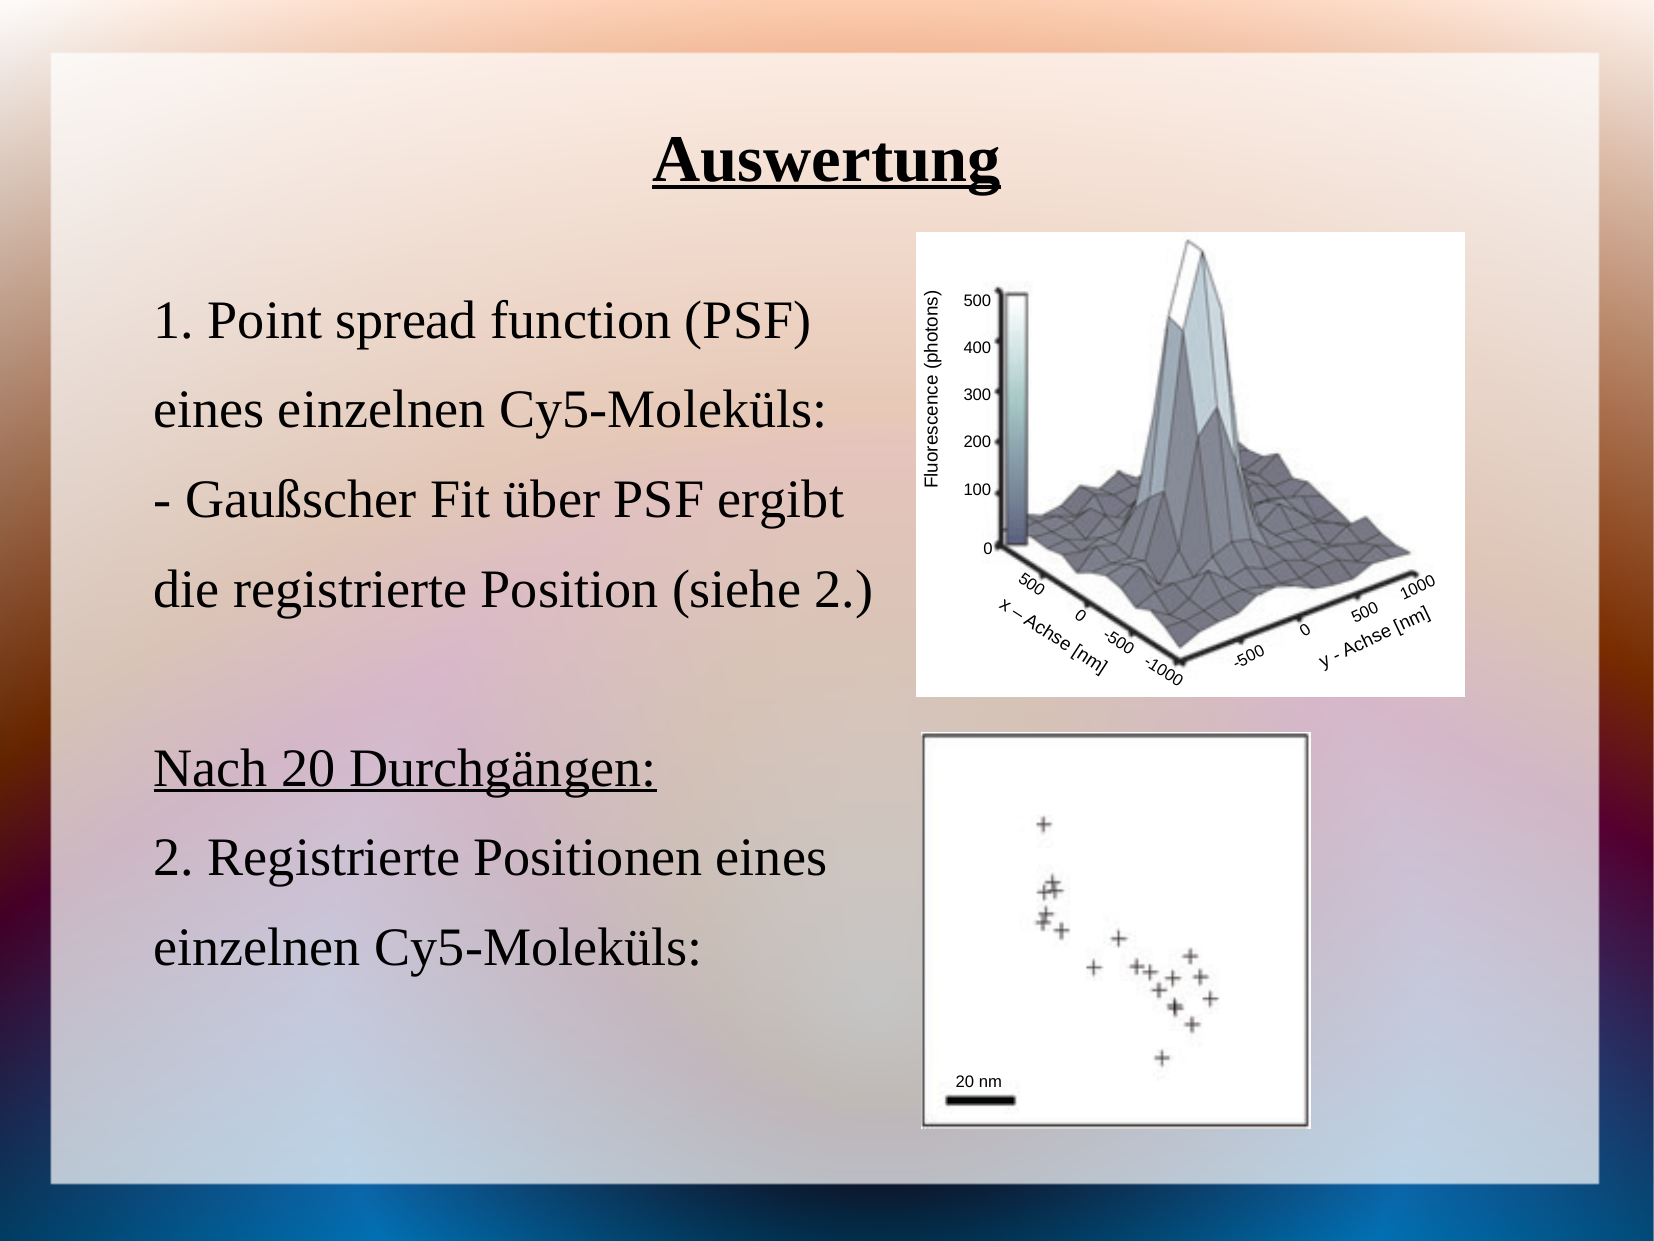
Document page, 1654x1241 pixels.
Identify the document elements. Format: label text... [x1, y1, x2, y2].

text_box -500 [1086, 610, 1143, 661]
text_box 500 [948, 283, 1020, 330]
text_box 100 [948, 472, 1008, 511]
text_box 500 [1000, 554, 1066, 611]
text_box y - Achse [nm] [1299, 587, 1452, 686]
picture [921, 732, 1311, 1129]
text_box 0 [1056, 590, 1101, 634]
picture [0, 0, 1654, 1241]
text_box 200 [948, 425, 1008, 461]
text_box 1000 [1380, 554, 1465, 609]
title Auswertung [82, 55, 1571, 263]
text_box 20 nm [940, 1064, 1040, 1099]
text_box -500 [1212, 623, 1294, 686]
text_box 300 [948, 377, 1007, 414]
text_box 400 [948, 330, 1020, 365]
text_box -1000 [1127, 637, 1205, 707]
text_box x – Achse [nm] [979, 578, 1132, 695]
list 1. Point spread function (PSF) eines einzelnen Cy5-Moleküls: - Gaußscher Fit über PSF ergibt die registrierte Position (siehe 2.) Nach 20 Durchgängen: 2. Registrierte Positionen eines einzelnen Cy5-Moleküls: [82, 290, 1571, 1241]
text_box 0 [1281, 595, 1342, 663]
text_box 0 [968, 531, 1026, 566]
text_box 500 [1331, 586, 1390, 632]
text_box Fluorescence (photons) [913, 262, 949, 504]
